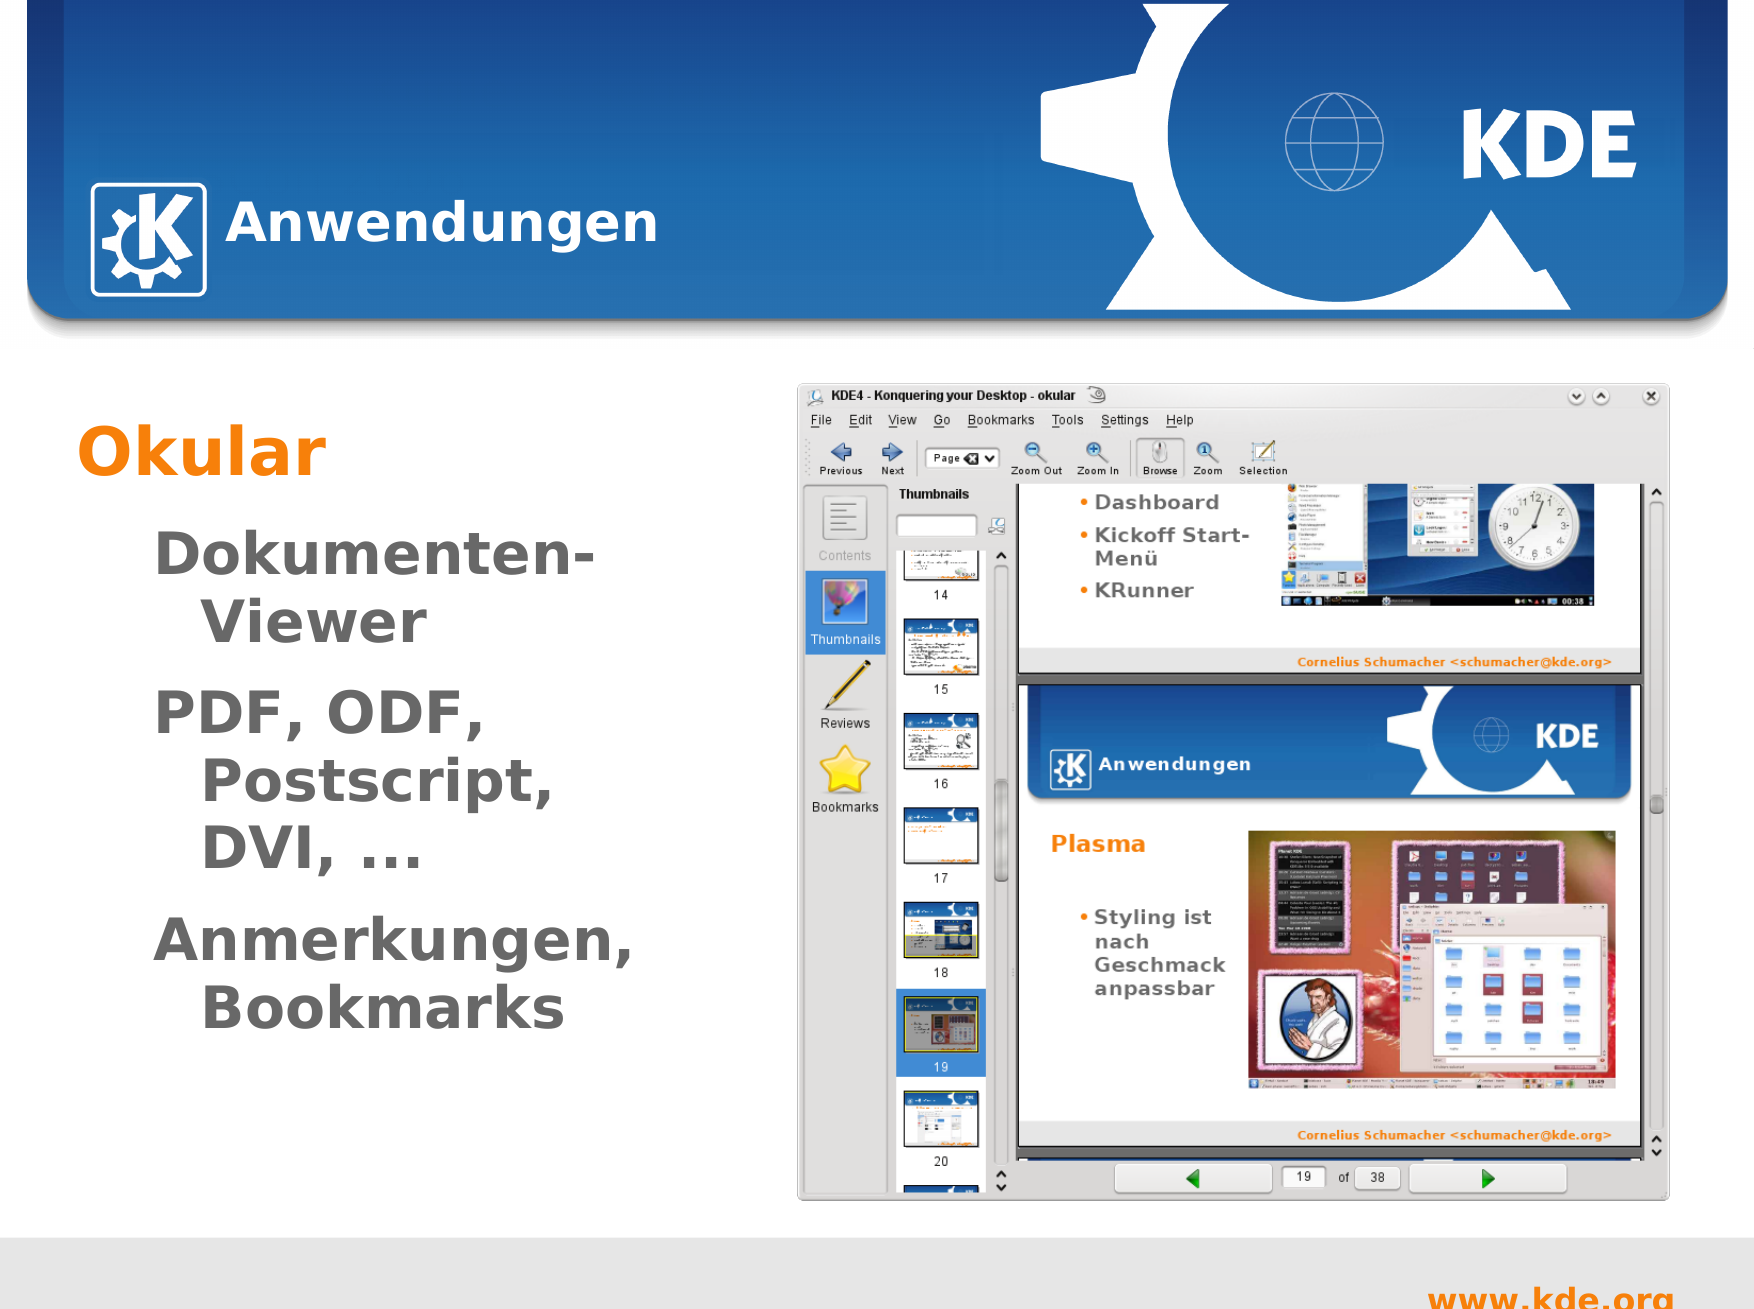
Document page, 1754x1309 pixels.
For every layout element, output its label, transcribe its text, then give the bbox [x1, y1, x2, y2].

title Anwendungen [225, 181, 1126, 265]
list Okular Dokumenten-Viewer PDF, ODF, Postscript, DVI, ... Anmerkungen, Bookmarks [59, 413, 739, 1165]
picture [0, 0, 1754, 349]
picture [797, 383, 1670, 1201]
